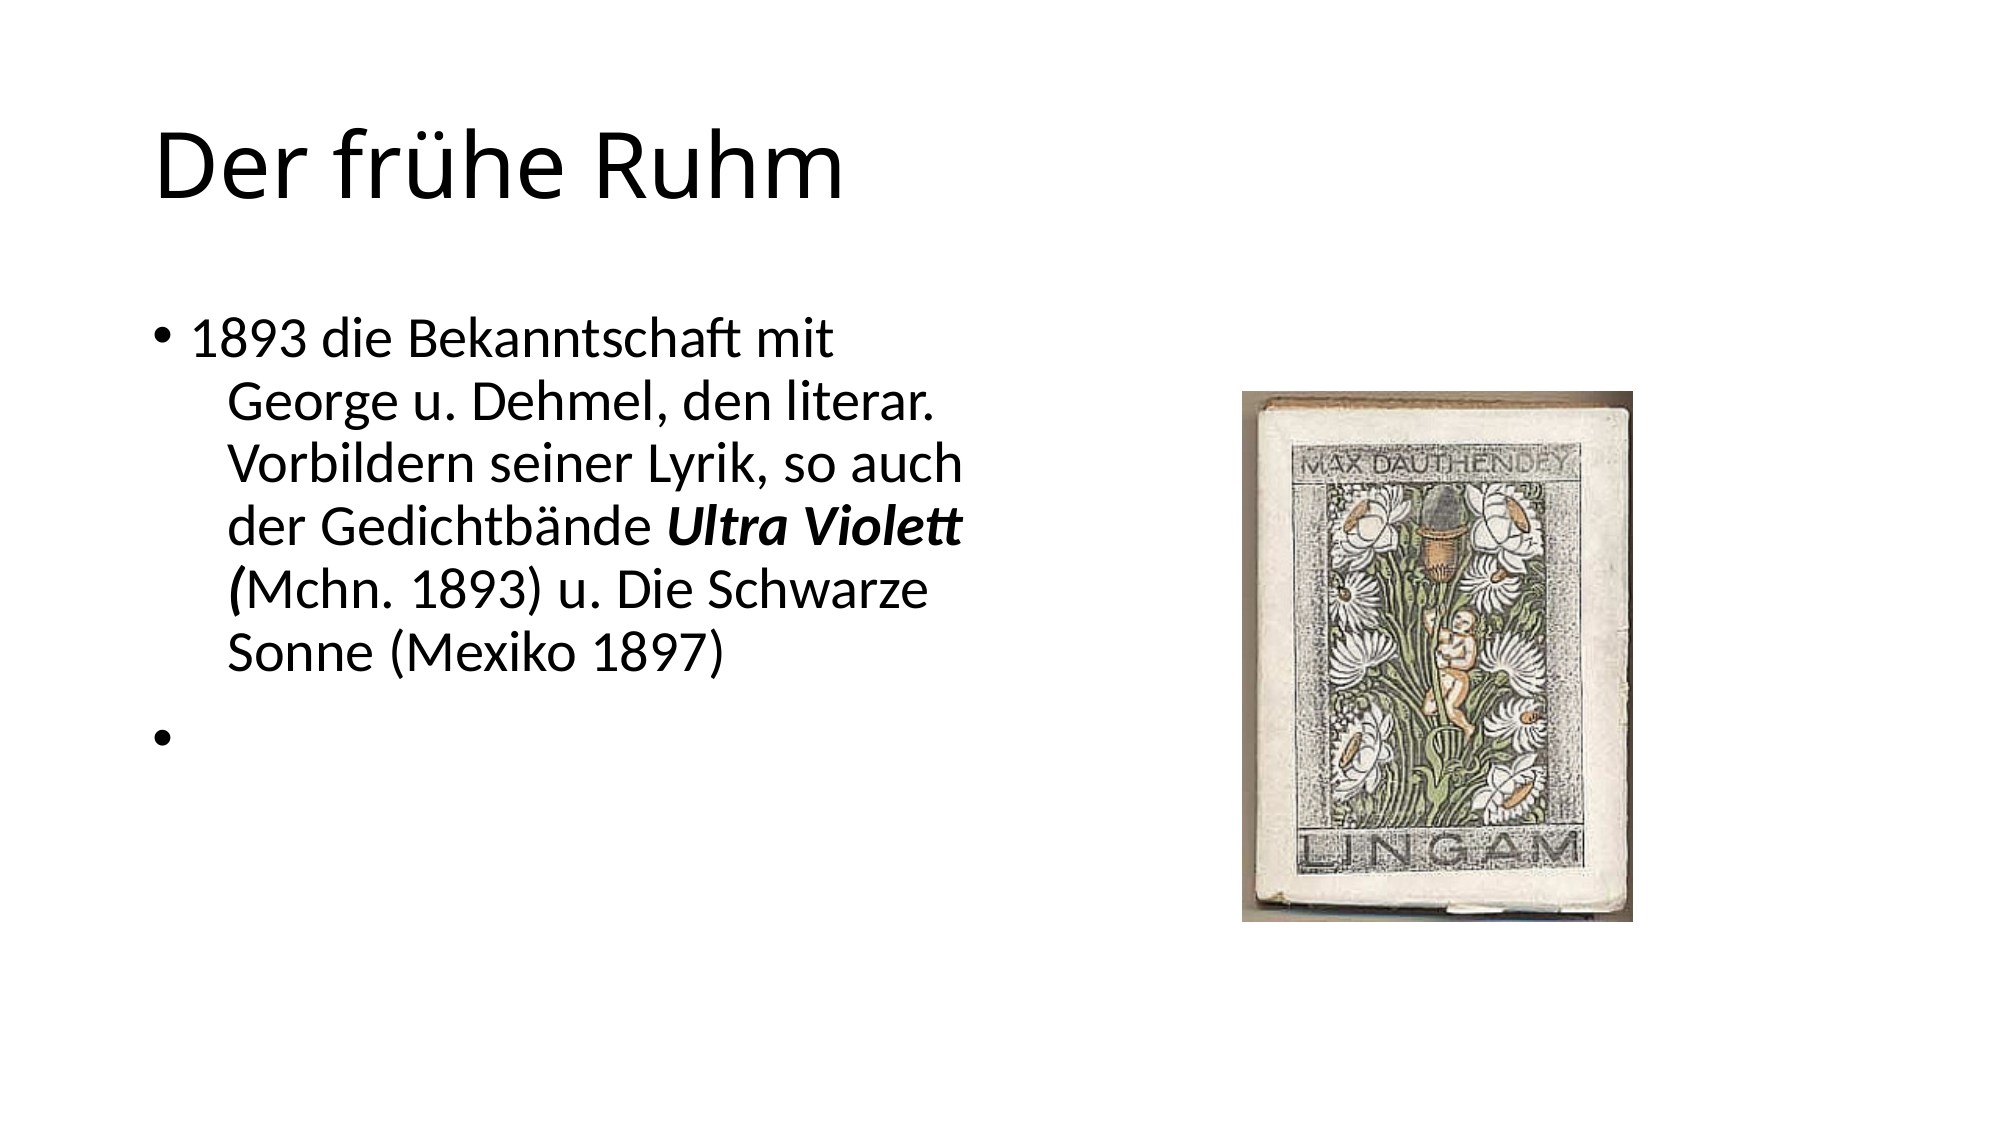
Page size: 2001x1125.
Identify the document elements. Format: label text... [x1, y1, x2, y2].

list 1893 die Bekanntschaft mit George u. Dehmel, den literar. Vorbildern seiner Lyrik, so auch der Gedichtbände Ultra Violett (Mchn. 1893) u. Die Schwarze Sonne (Mexiko 1897) [137, 299, 988, 1014]
title Der frühe Ruhm [137, 59, 1863, 278]
picture [1242, 391, 1633, 922]
